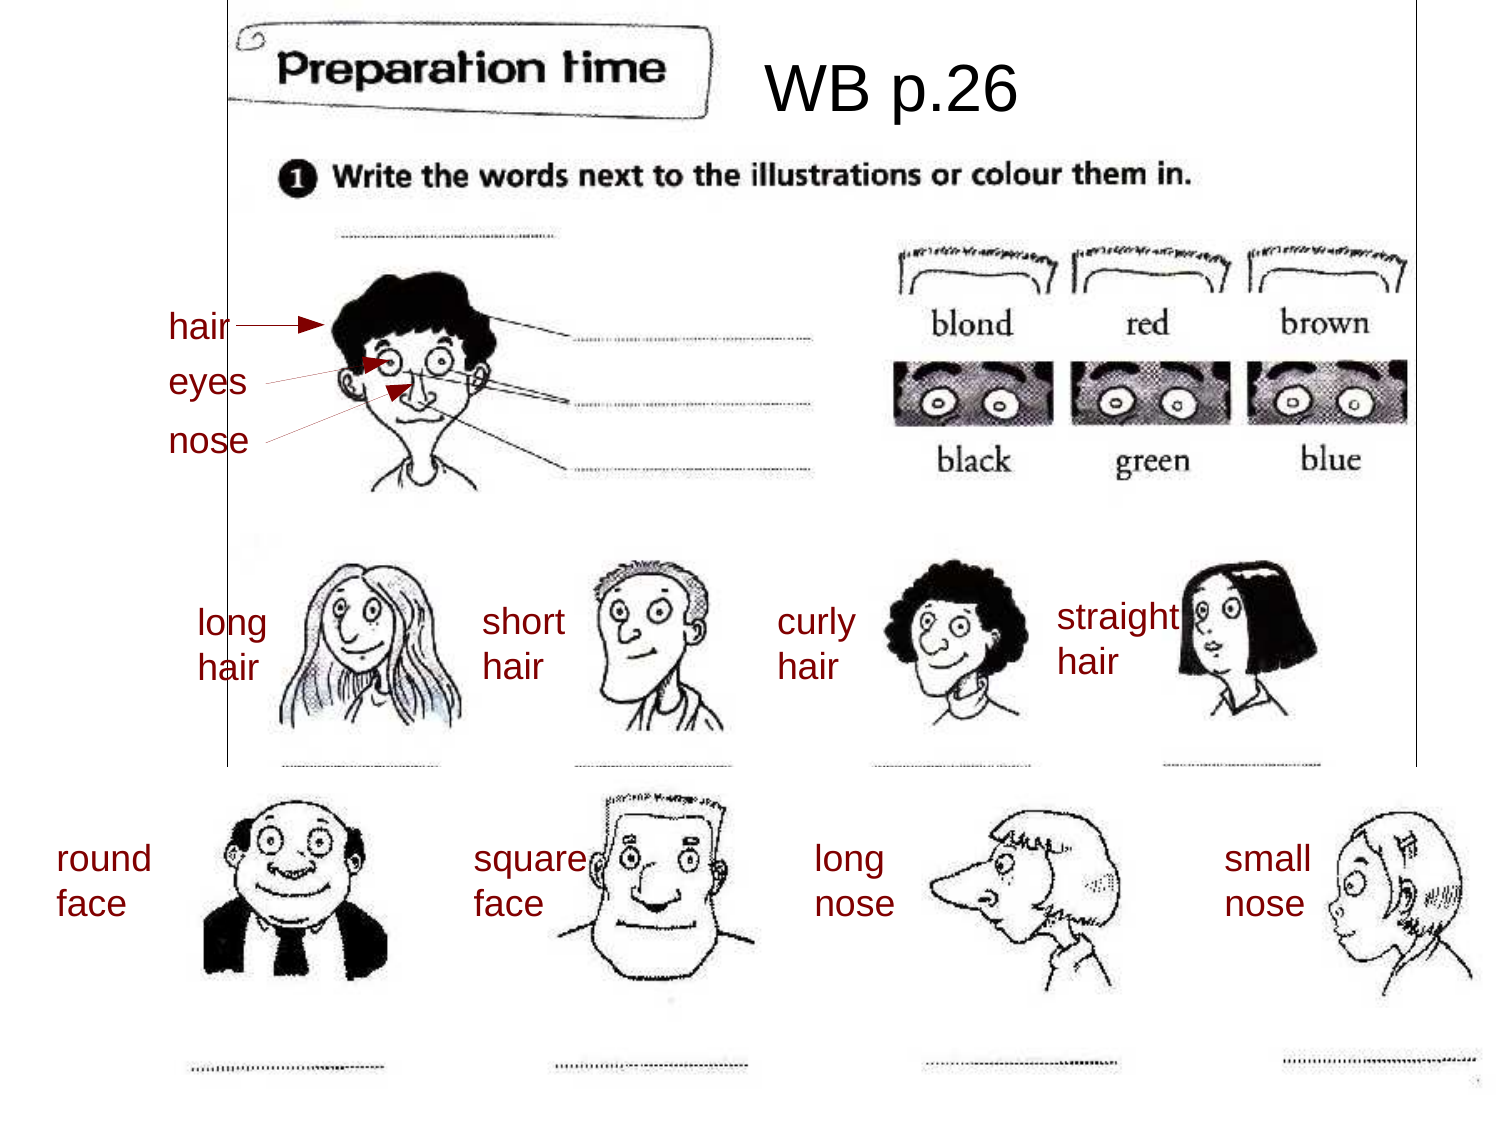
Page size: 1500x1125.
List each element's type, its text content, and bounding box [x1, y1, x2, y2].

text_box small nose [1209, 826, 1393, 932]
picture [174, 0, 1500, 1095]
text_box square face [458, 826, 657, 932]
text_box WB p.26 [750, 37, 1063, 133]
text_box round face [41, 826, 237, 932]
text_box straight hair [1042, 584, 1241, 690]
text_box curly hair [762, 589, 923, 695]
text_box nose [153, 408, 271, 469]
text_box long nose [799, 826, 945, 932]
text_box long hair [182, 590, 344, 696]
text_box eyes [153, 349, 267, 408]
text_box short hair [467, 589, 631, 695]
text_box hair [153, 294, 246, 349]
